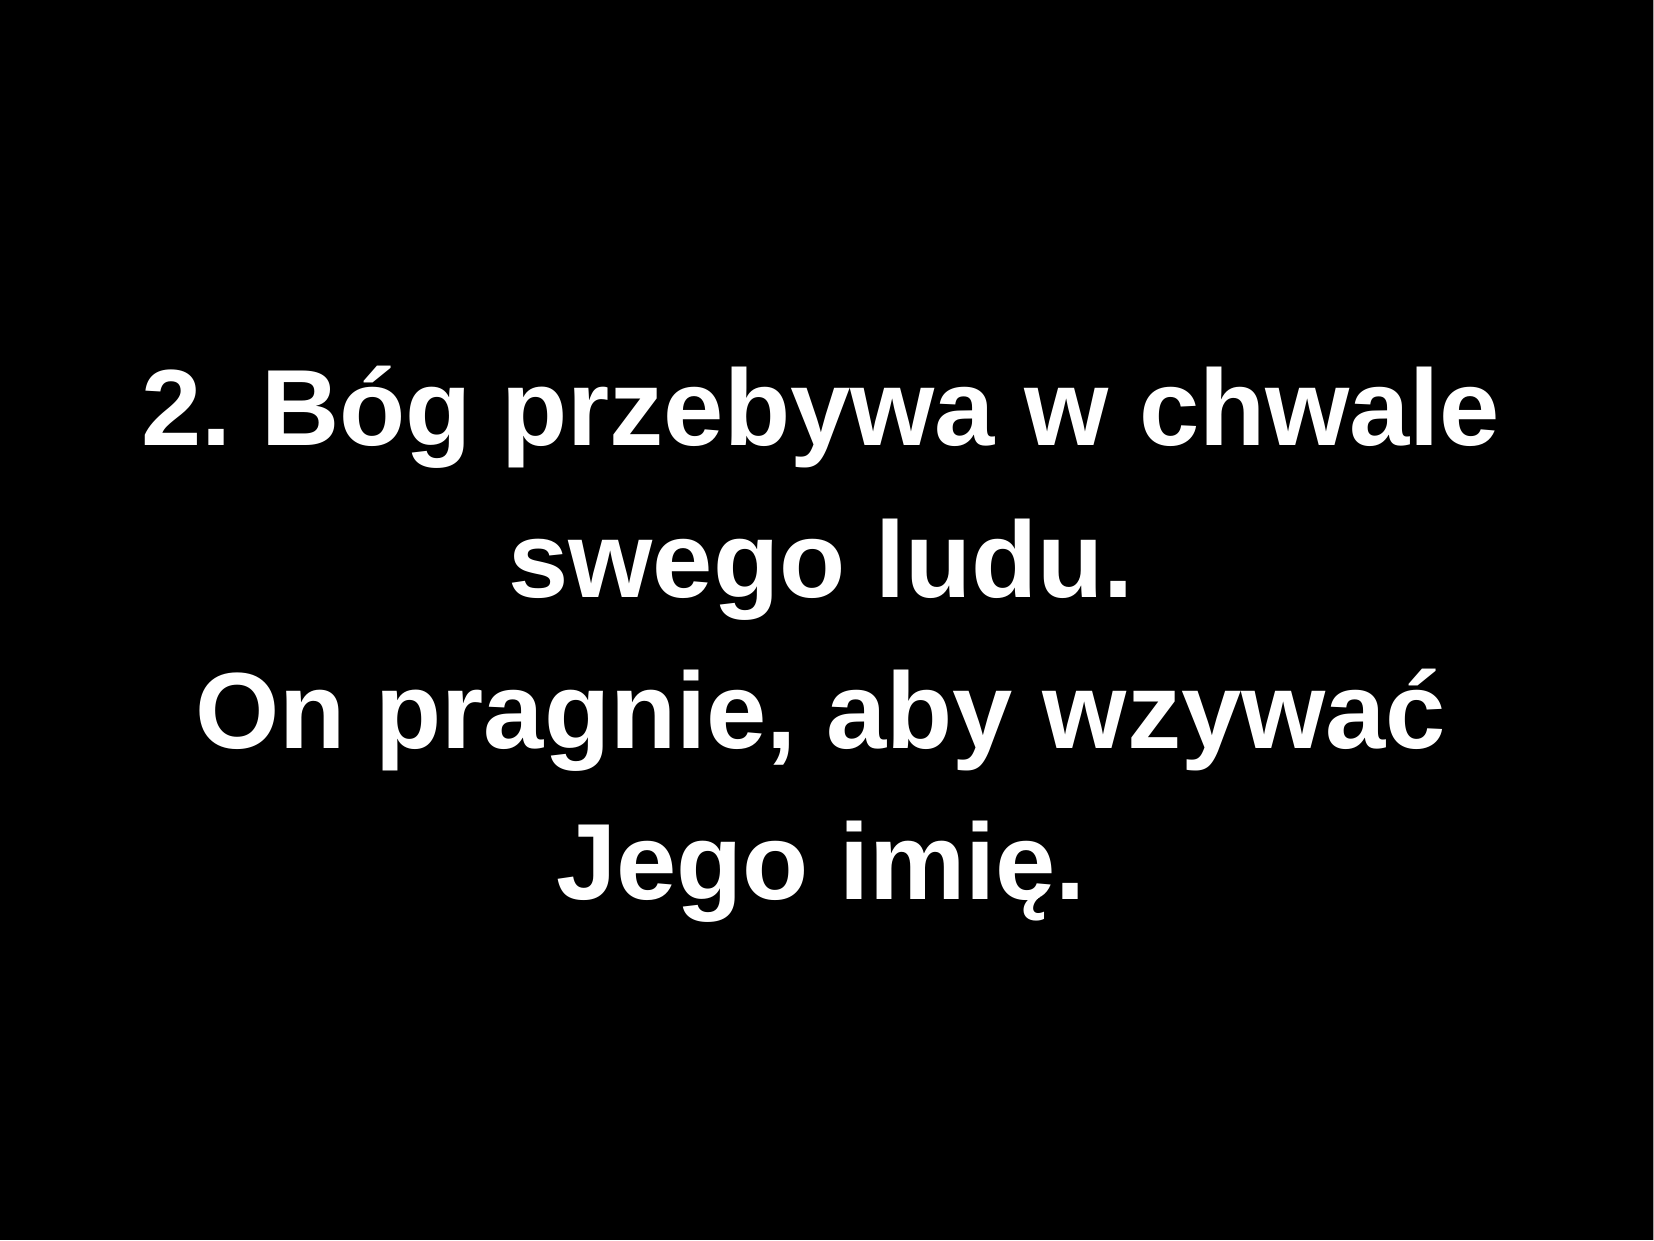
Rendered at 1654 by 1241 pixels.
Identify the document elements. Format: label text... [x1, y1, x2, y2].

subtitle 2. Bóg przebywa w chwale swego ludu. On pragnie, aby wzywać Jego imię. [0, 0, 1642, 1241]
